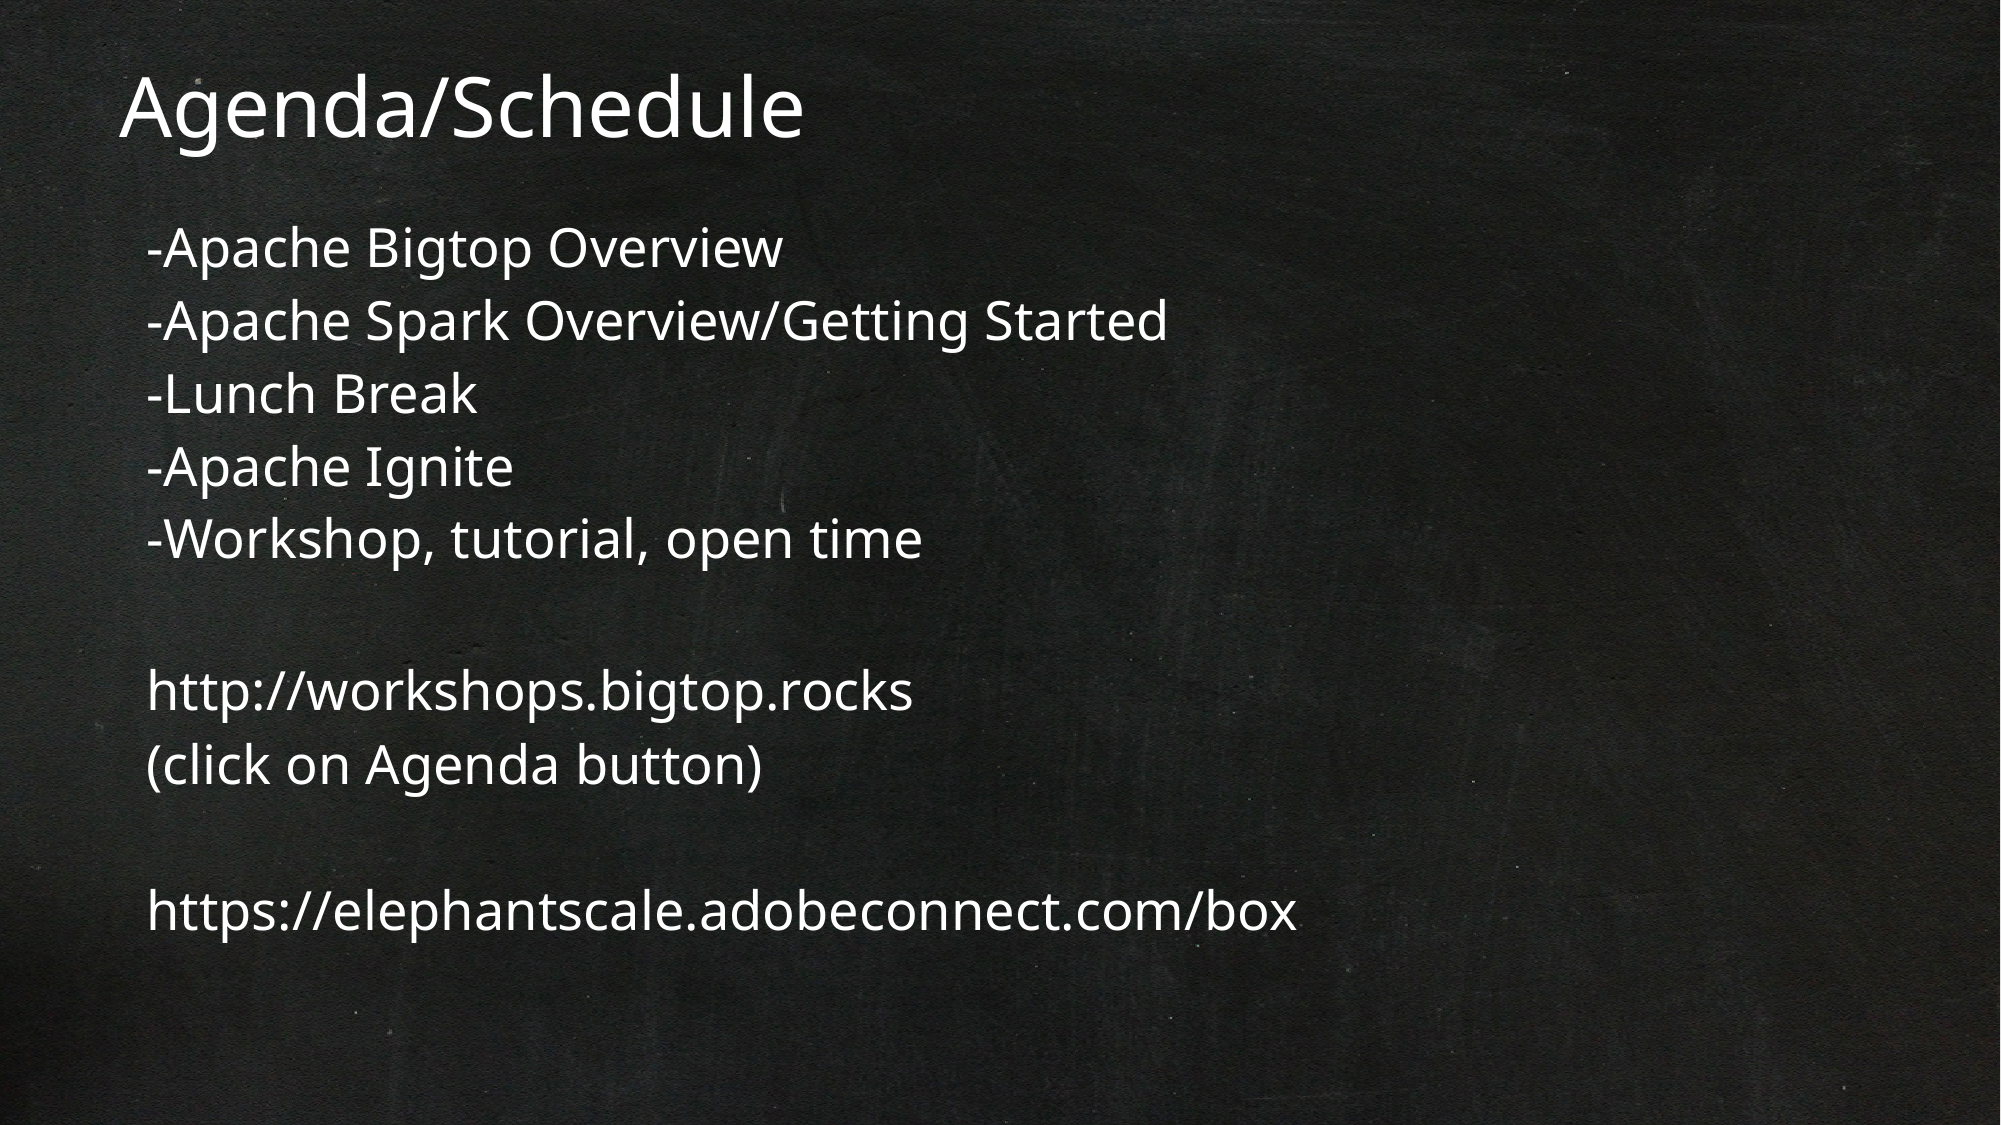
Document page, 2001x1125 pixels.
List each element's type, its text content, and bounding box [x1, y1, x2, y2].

title Agenda/Schedule [104, 2, 1830, 220]
list -Apache Bigtop Overview -Apache Spark Overview/Getting Started -Lunch Break -Apache Ignite -Workshop, tutorial, open time http://workshops.bigtop.rocks (click on Agenda button) https://elephantscale.adobeconnect.com/box [131, 218, 1857, 986]
